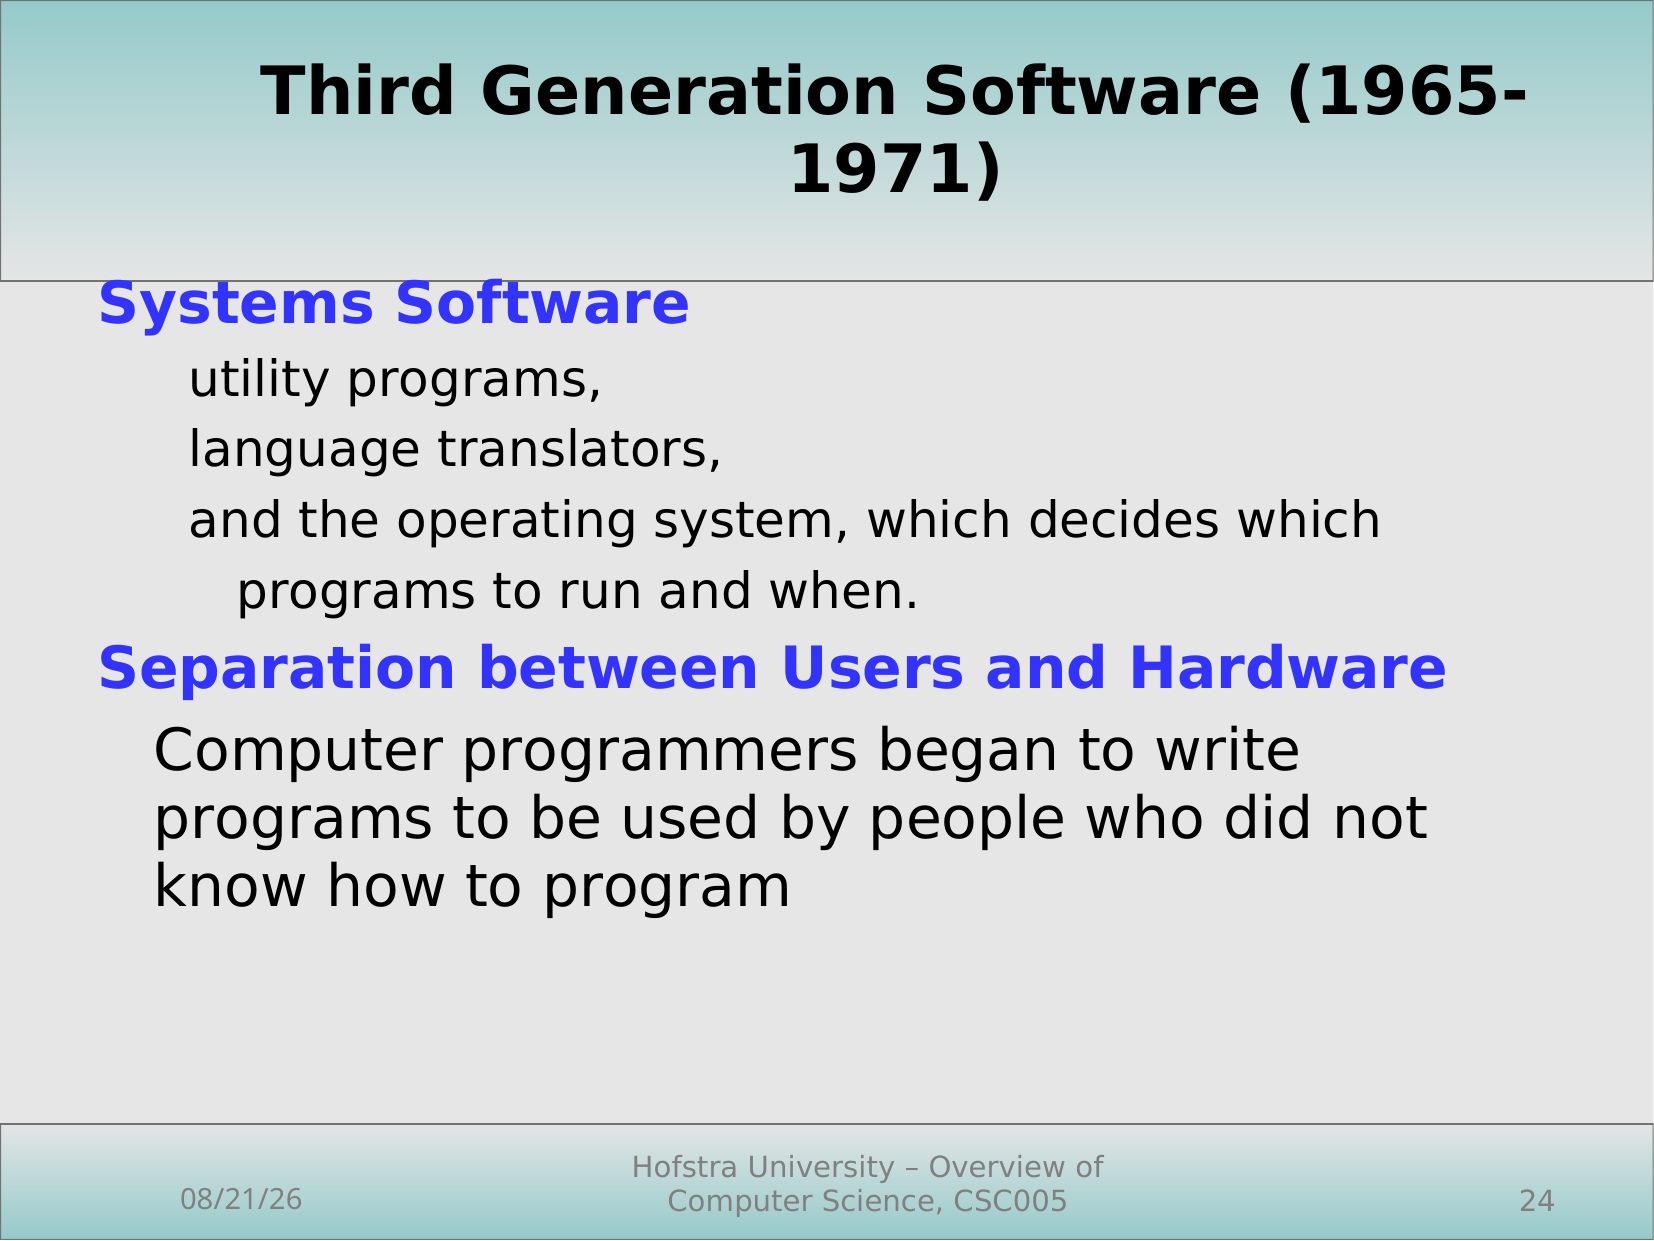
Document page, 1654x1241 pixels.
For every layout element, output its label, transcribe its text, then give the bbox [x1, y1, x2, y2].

title Third Generation Software (1965-1971) [151, 27, 1640, 235]
list Systems Software utility programs, language translators, and the operating system, which decides which programs to run and when. Separation between Users and Hardware Computer programmers began to write programs to be used by people who did not know how to program [82, 261, 1571, 1144]
